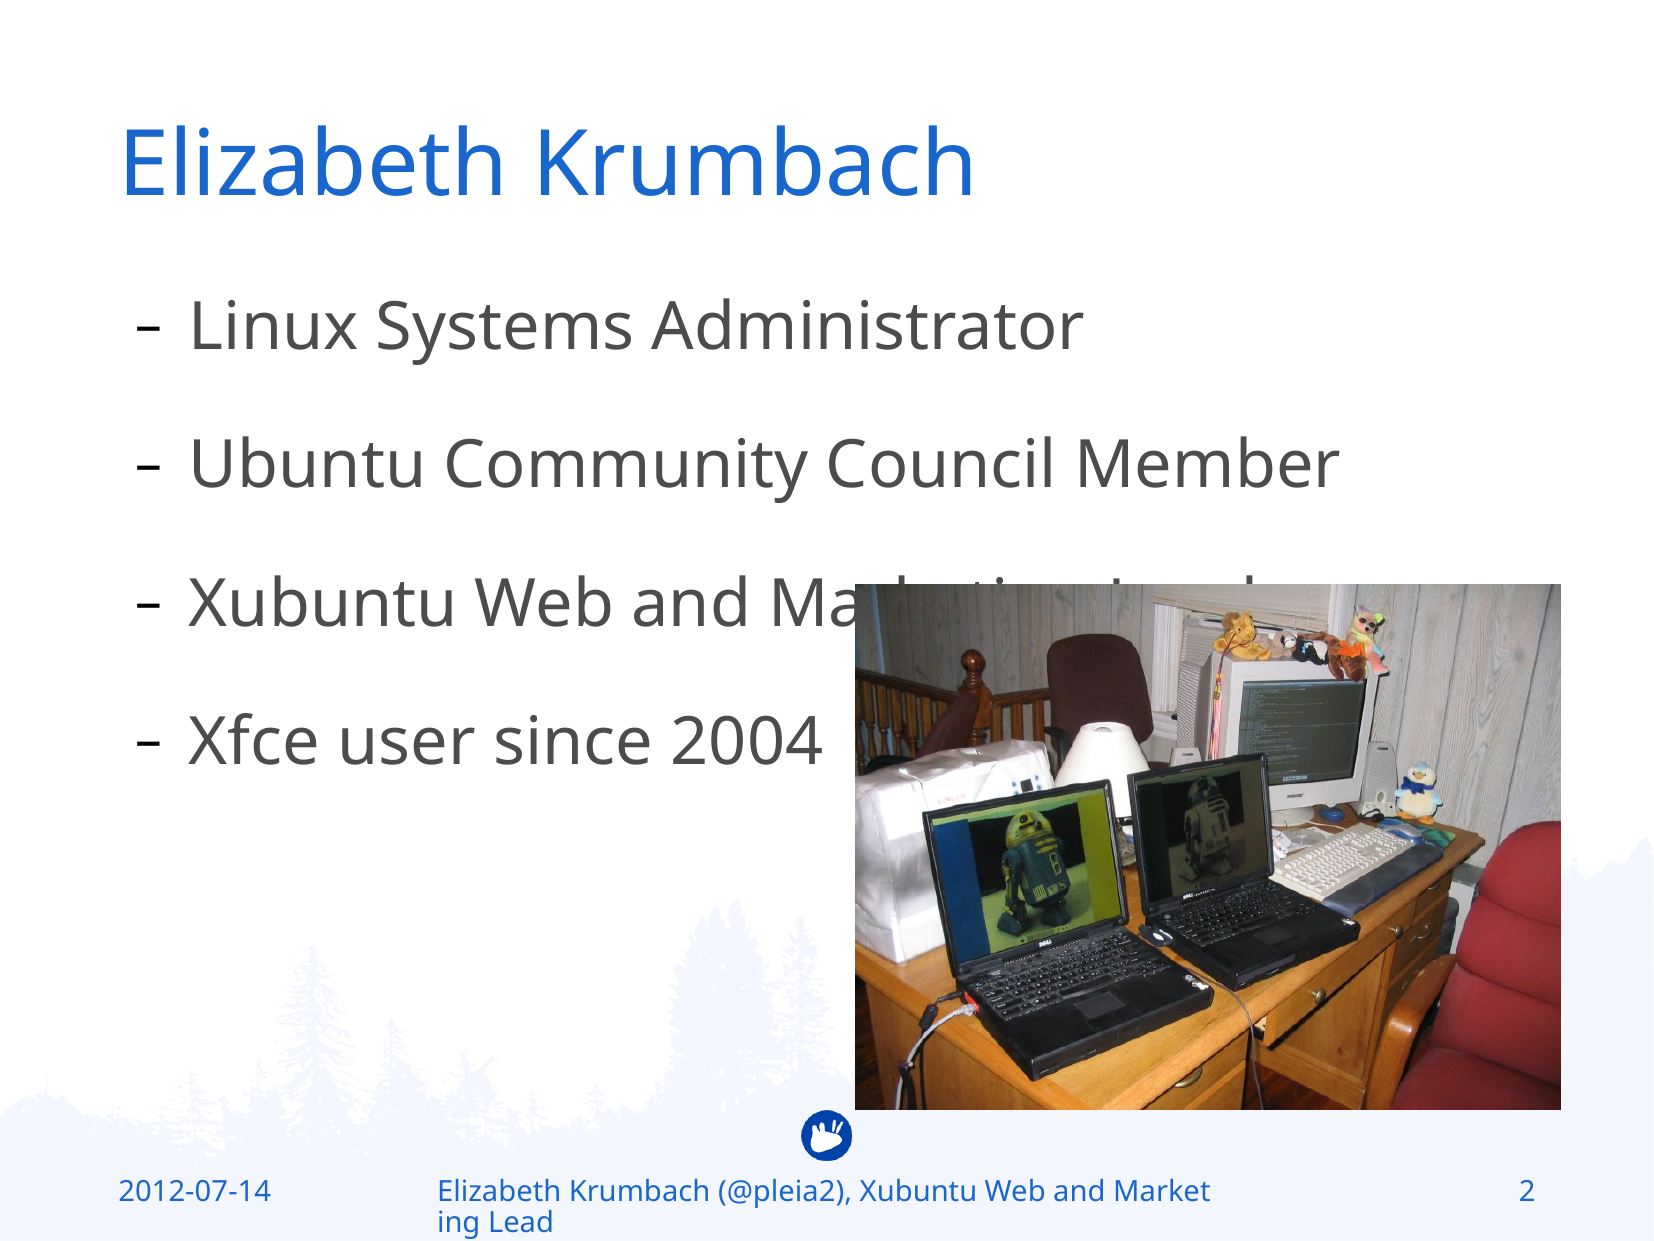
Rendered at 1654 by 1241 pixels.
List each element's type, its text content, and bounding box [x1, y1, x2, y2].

picture [0, 584, 1654, 1241]
title Elizabeth Krumbach [118, 88, 1536, 231]
list Linux Systems Administrator Ubuntu Community Council Member Xubuntu Web and Marketing Lead Xfce user since 2004 [118, 259, 1536, 980]
